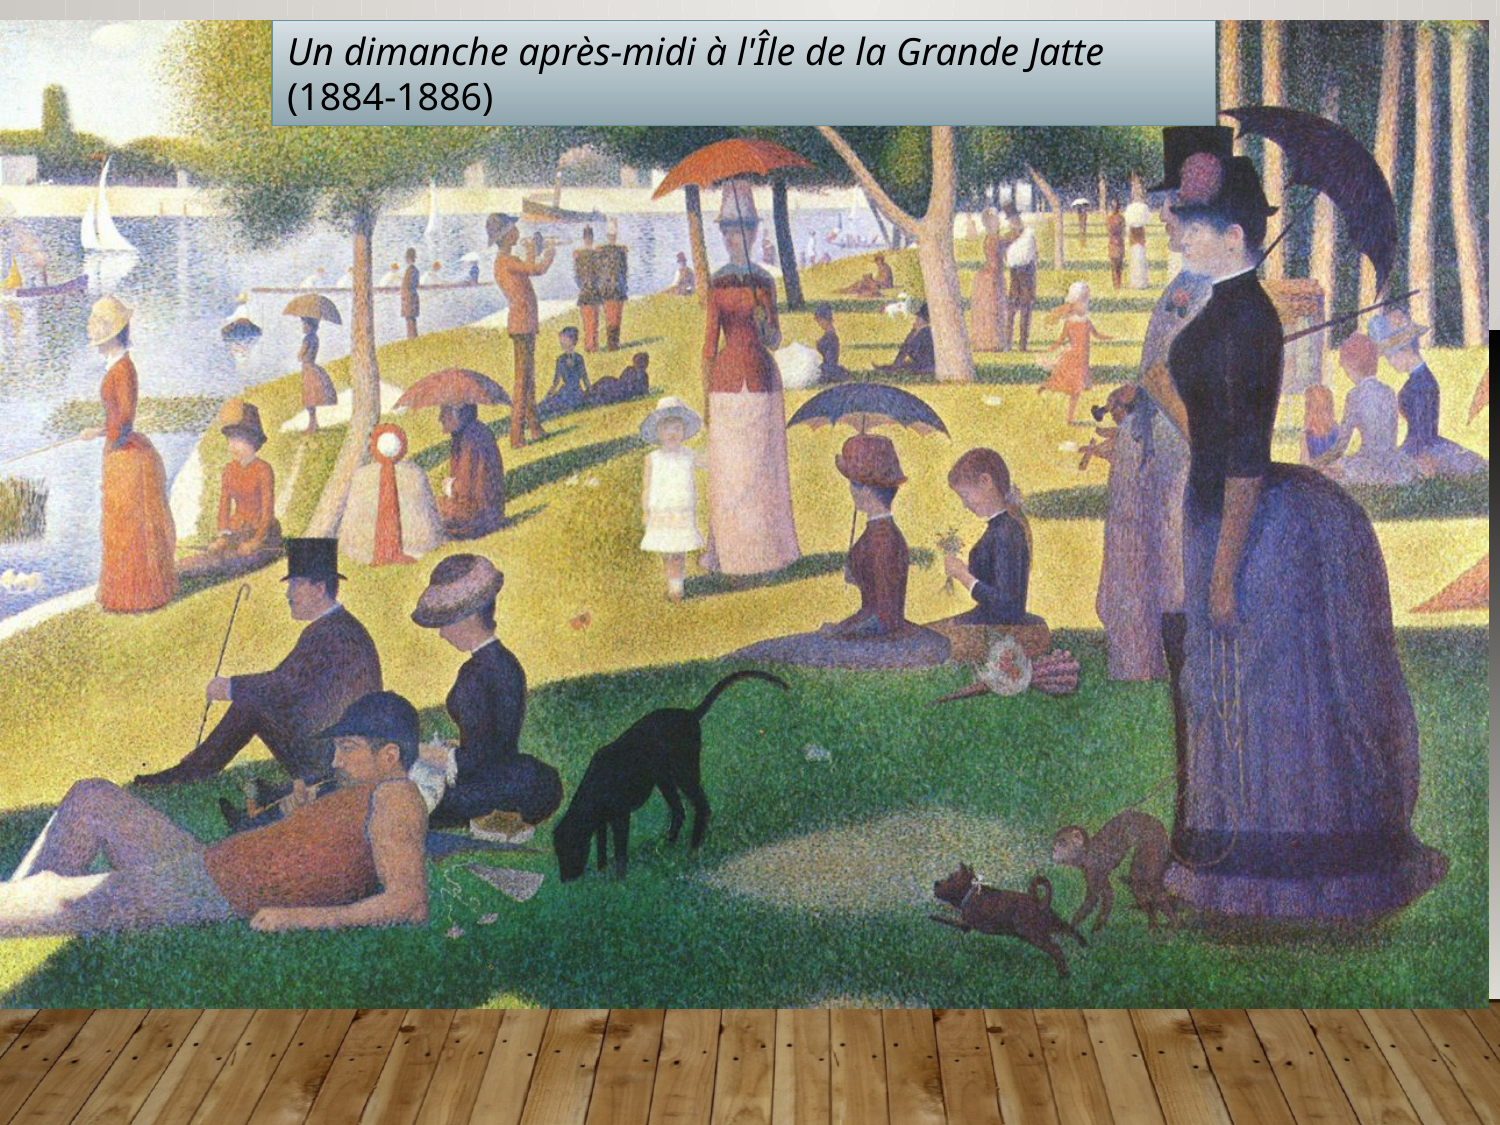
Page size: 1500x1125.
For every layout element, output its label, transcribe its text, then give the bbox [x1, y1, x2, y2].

picture [0, 20, 1489, 1009]
text_box Un dimanche après-midi à l'Île de la Grande Jatte (1884-1886) [272, 21, 1216, 126]
